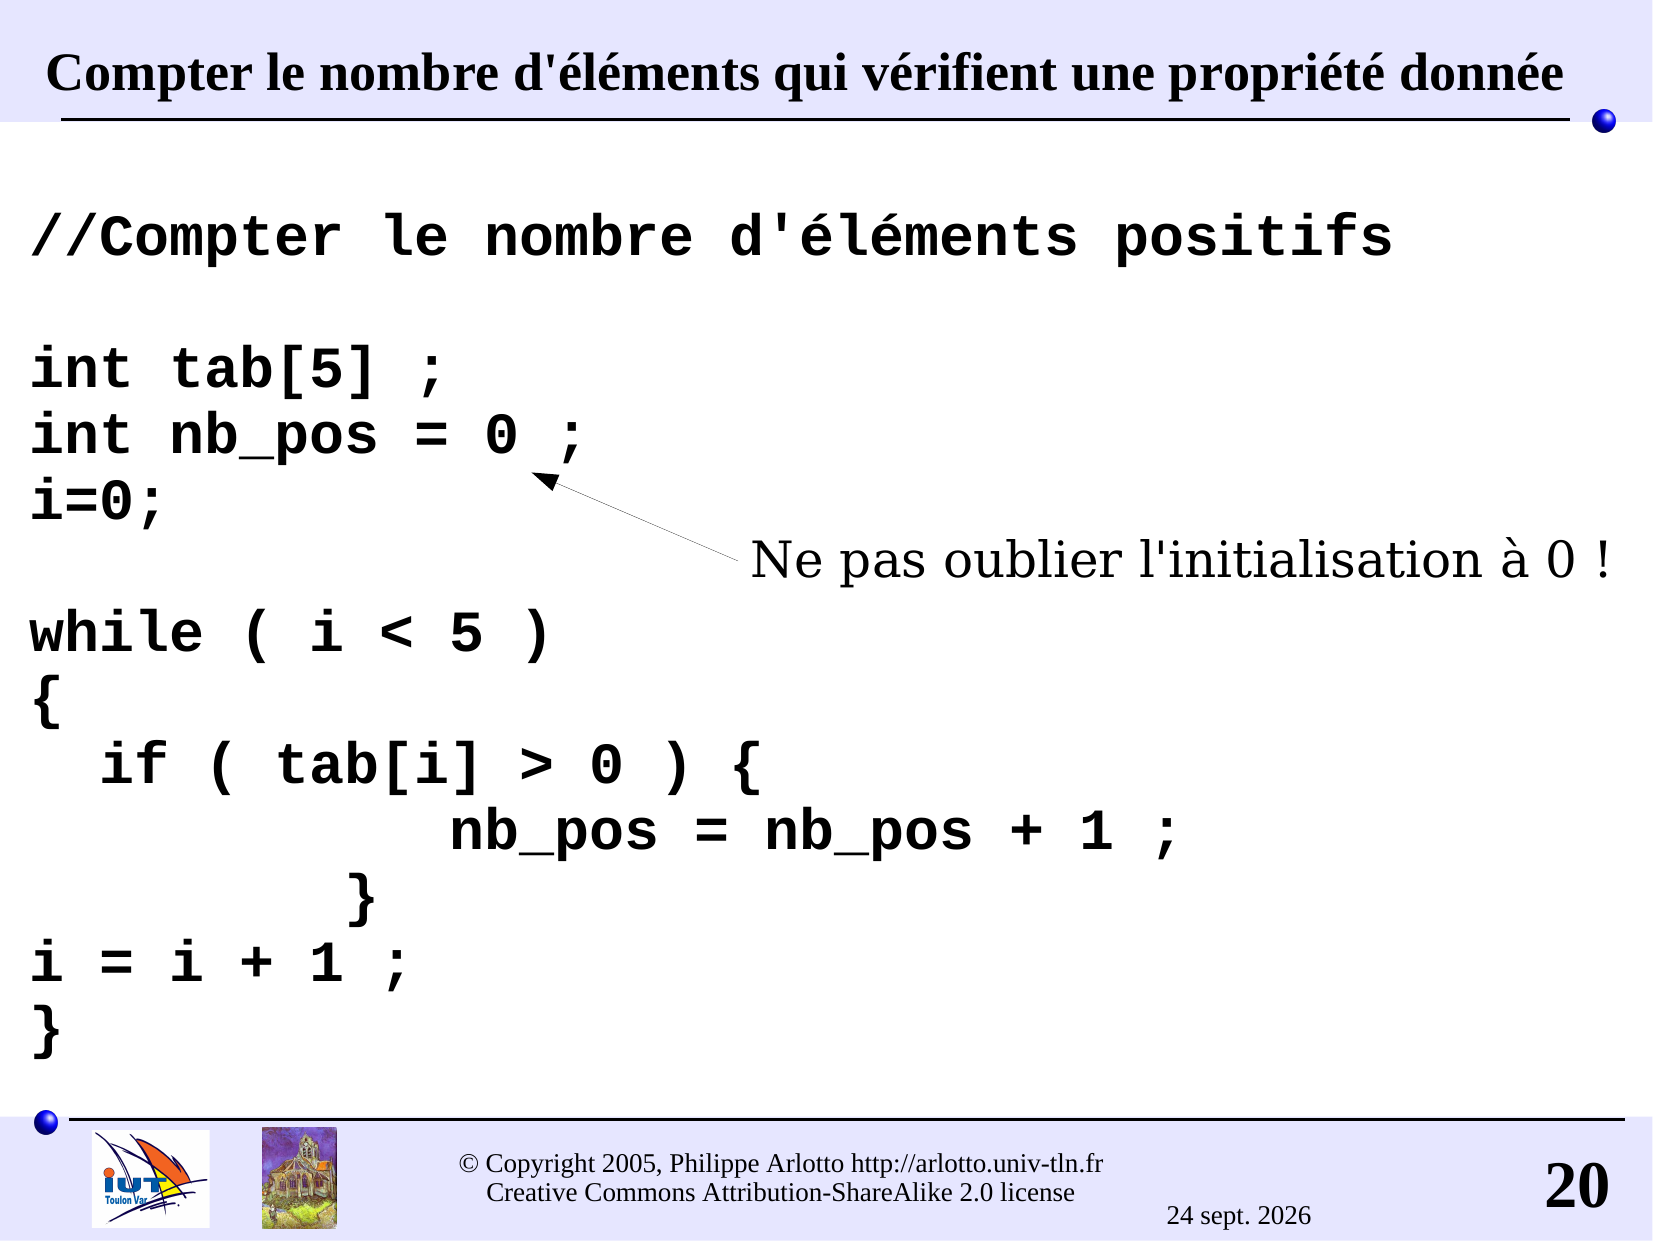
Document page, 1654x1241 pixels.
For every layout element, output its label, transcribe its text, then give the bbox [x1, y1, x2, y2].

text_box Ne pas oublier l'initialisation à 0 ! [750, 531, 1615, 590]
title Compter le nombre d'éléments qui vérifient une propriété donnée [0, 26, 1595, 119]
picture [262, 1127, 337, 1229]
text_box //Compter le nombre d'éléments positifs int tab[5] ; int nb_pos = 0 ; i=0; while ( i < 5 ) { if ( tab[i] > 0 ) { nb_pos = nb_pos + 1 ; } i = i + 1 ; } [29, 206, 1625, 1066]
